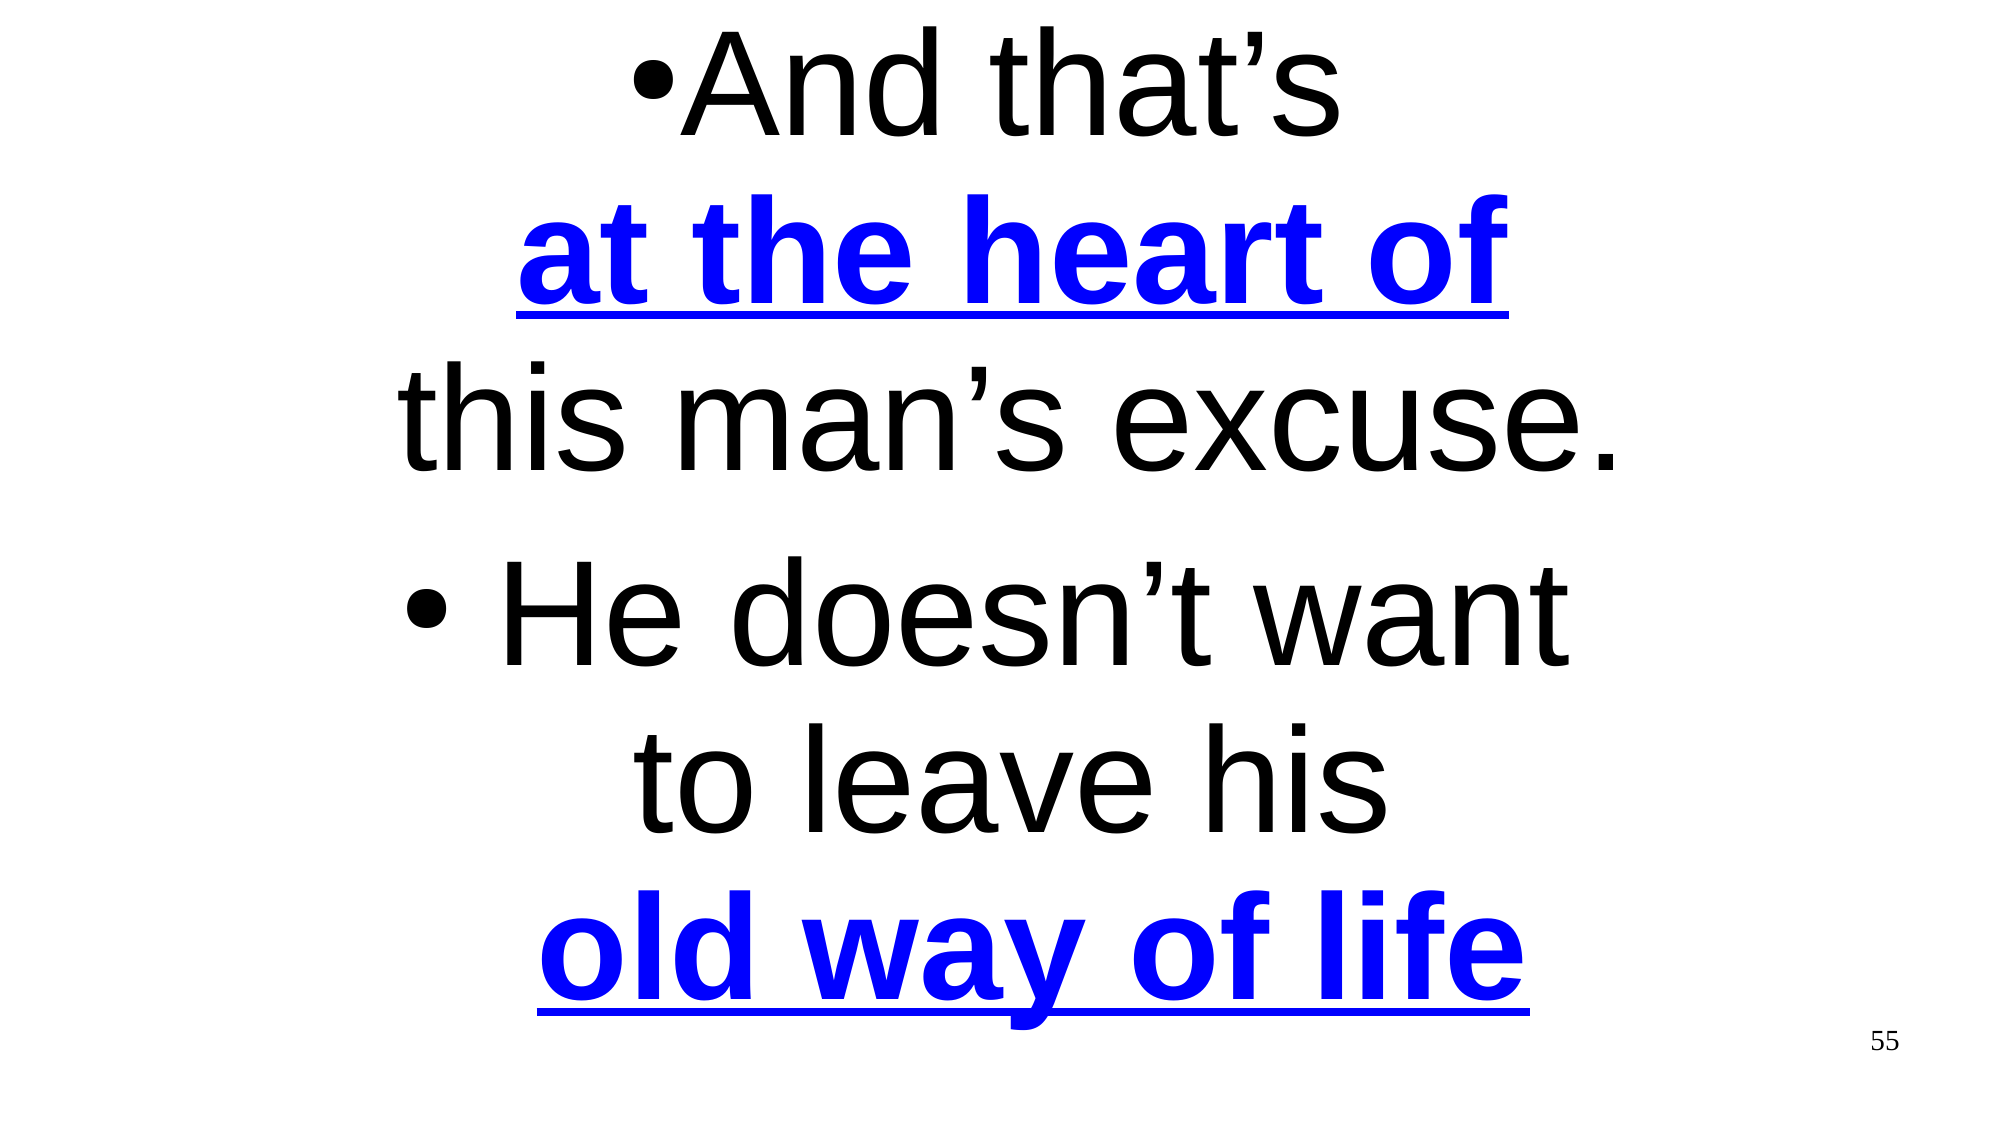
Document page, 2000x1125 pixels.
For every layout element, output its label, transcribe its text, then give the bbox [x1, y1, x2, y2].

list And that’s at the heart of this man’s excuse. He doesn’t want to leave his old way of life [0, 0, 1996, 1123]
